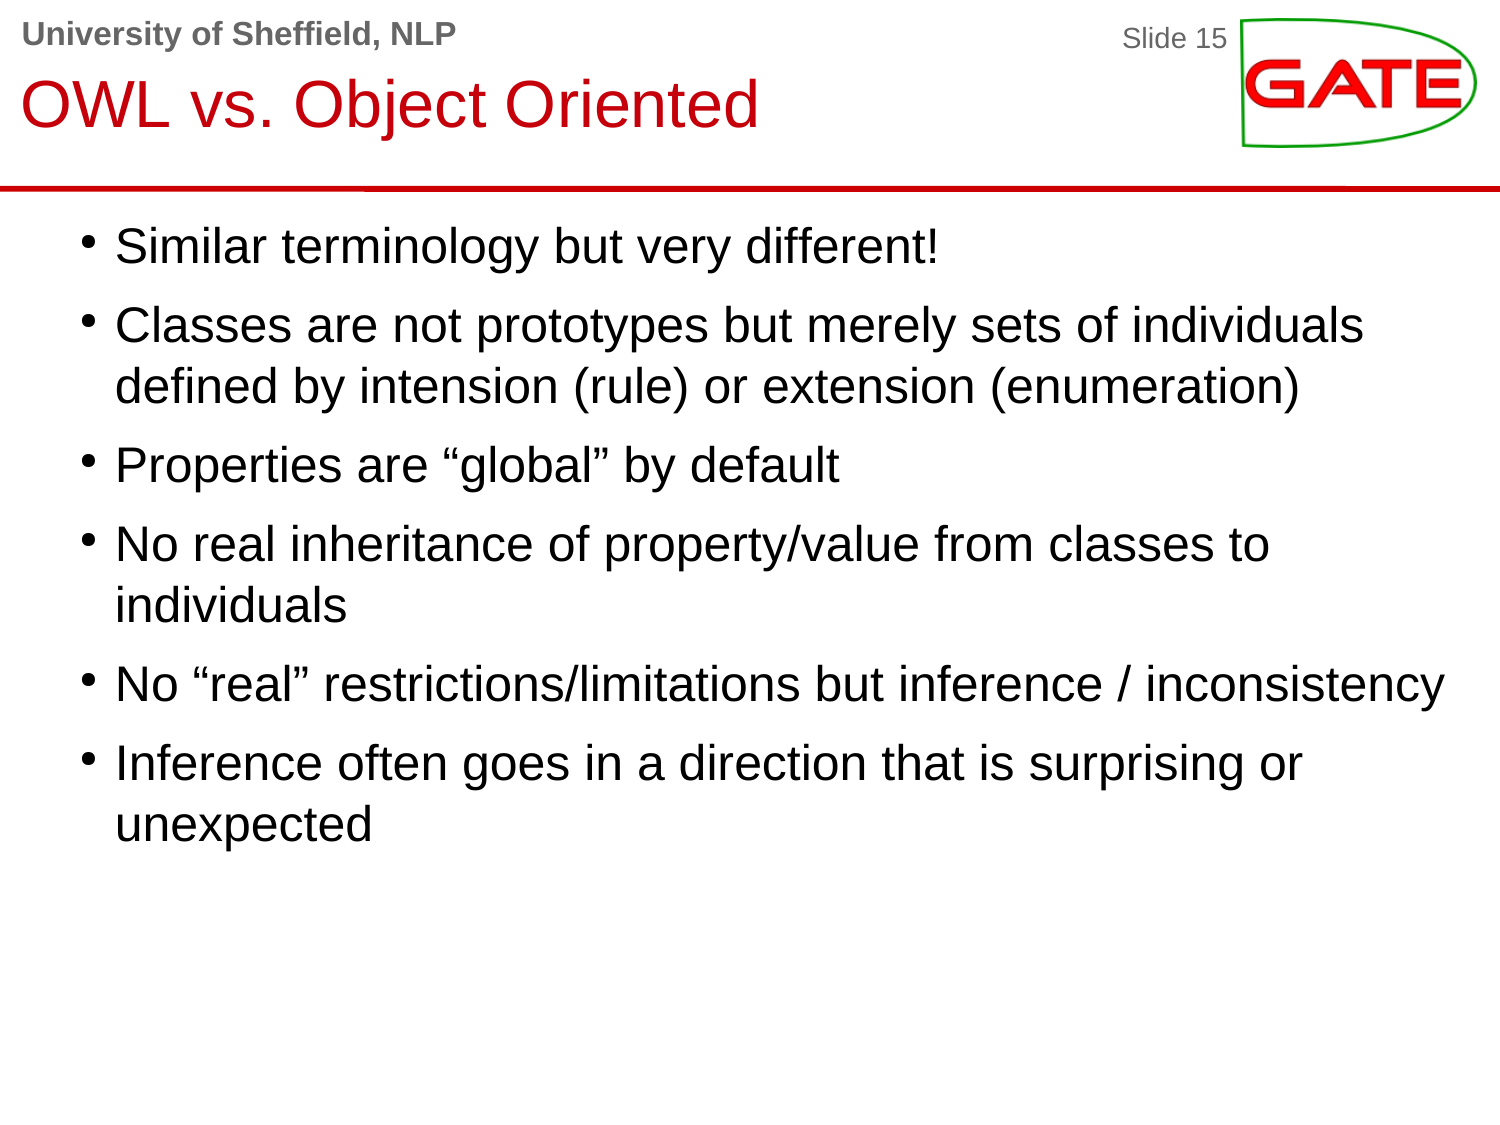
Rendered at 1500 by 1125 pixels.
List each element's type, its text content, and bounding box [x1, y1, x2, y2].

title OWL vs. Object Oriented [20, 44, 1240, 166]
picture [1240, 18, 1477, 148]
list Similar terminology but very different! Classes are not prototypes but merely sets of individuals defined by intension (rule) or extension (enumeration) Properties are “global” by default No real inheritance of property/value from classes to individuals No “real” restrictions/limitations but inference / inconsistency Inference often goes in a direction that is surprising or unexpected [23, 212, 1477, 1063]
